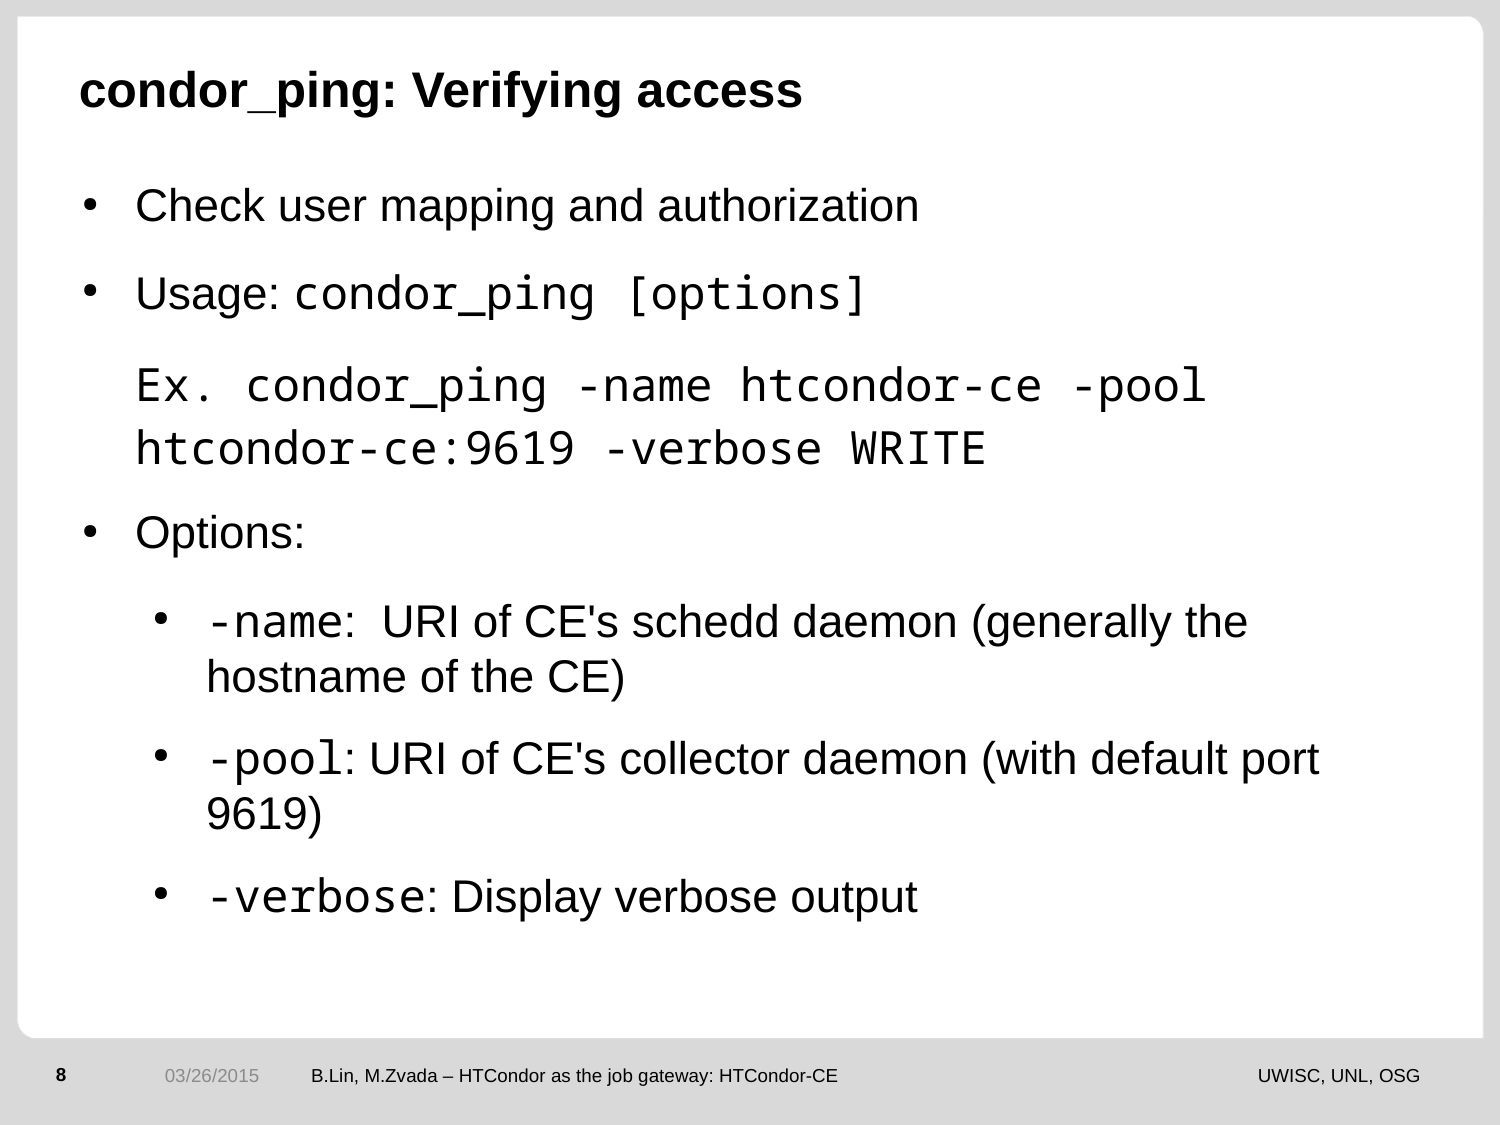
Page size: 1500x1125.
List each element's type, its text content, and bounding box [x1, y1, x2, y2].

picture [0, 0, 1500, 1125]
title condor_ping: Verifying access [64, 54, 1216, 147]
list Check user mapping and authorization Usage: condor_ping [options] Ex. condor_ping -name htcondor-ce -pool htcondor-ce:9619 -verbose WRITE Options: -name: URI of CE's schedd daemon (generally the hostname of the CE) -pool: URI of CE's collector daemon (with default port 9619) -verbose: Display verbose output [64, 179, 1436, 1050]
